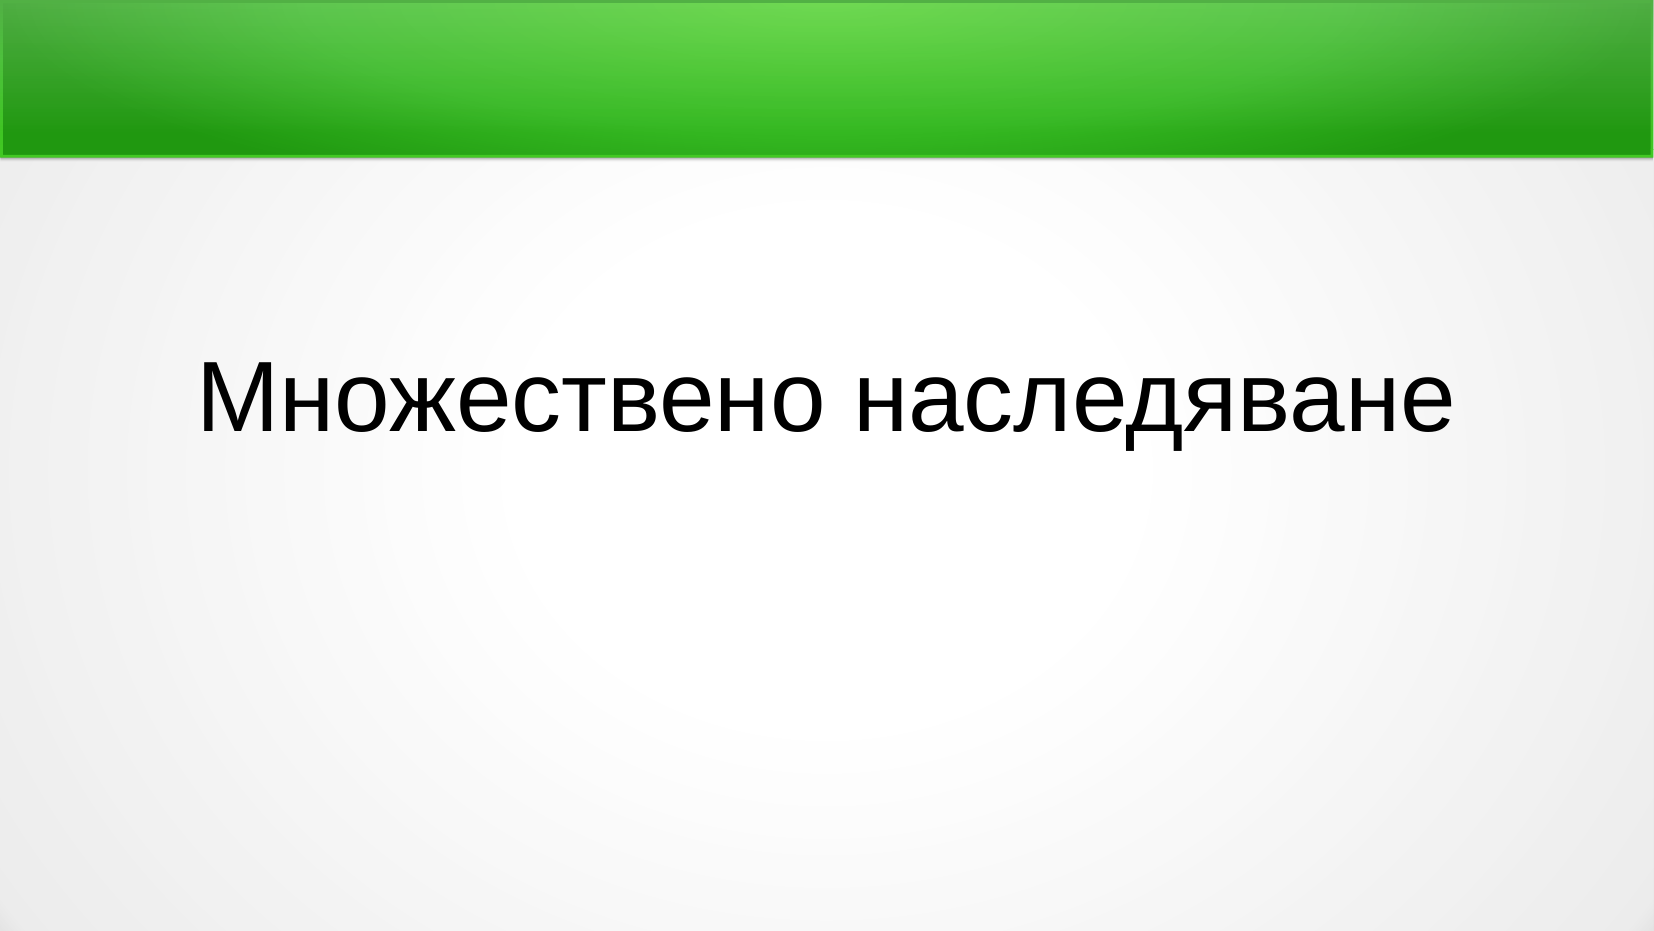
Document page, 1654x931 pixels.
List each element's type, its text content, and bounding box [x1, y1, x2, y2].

subtitle Множествено наследяване [82, 37, 1571, 758]
